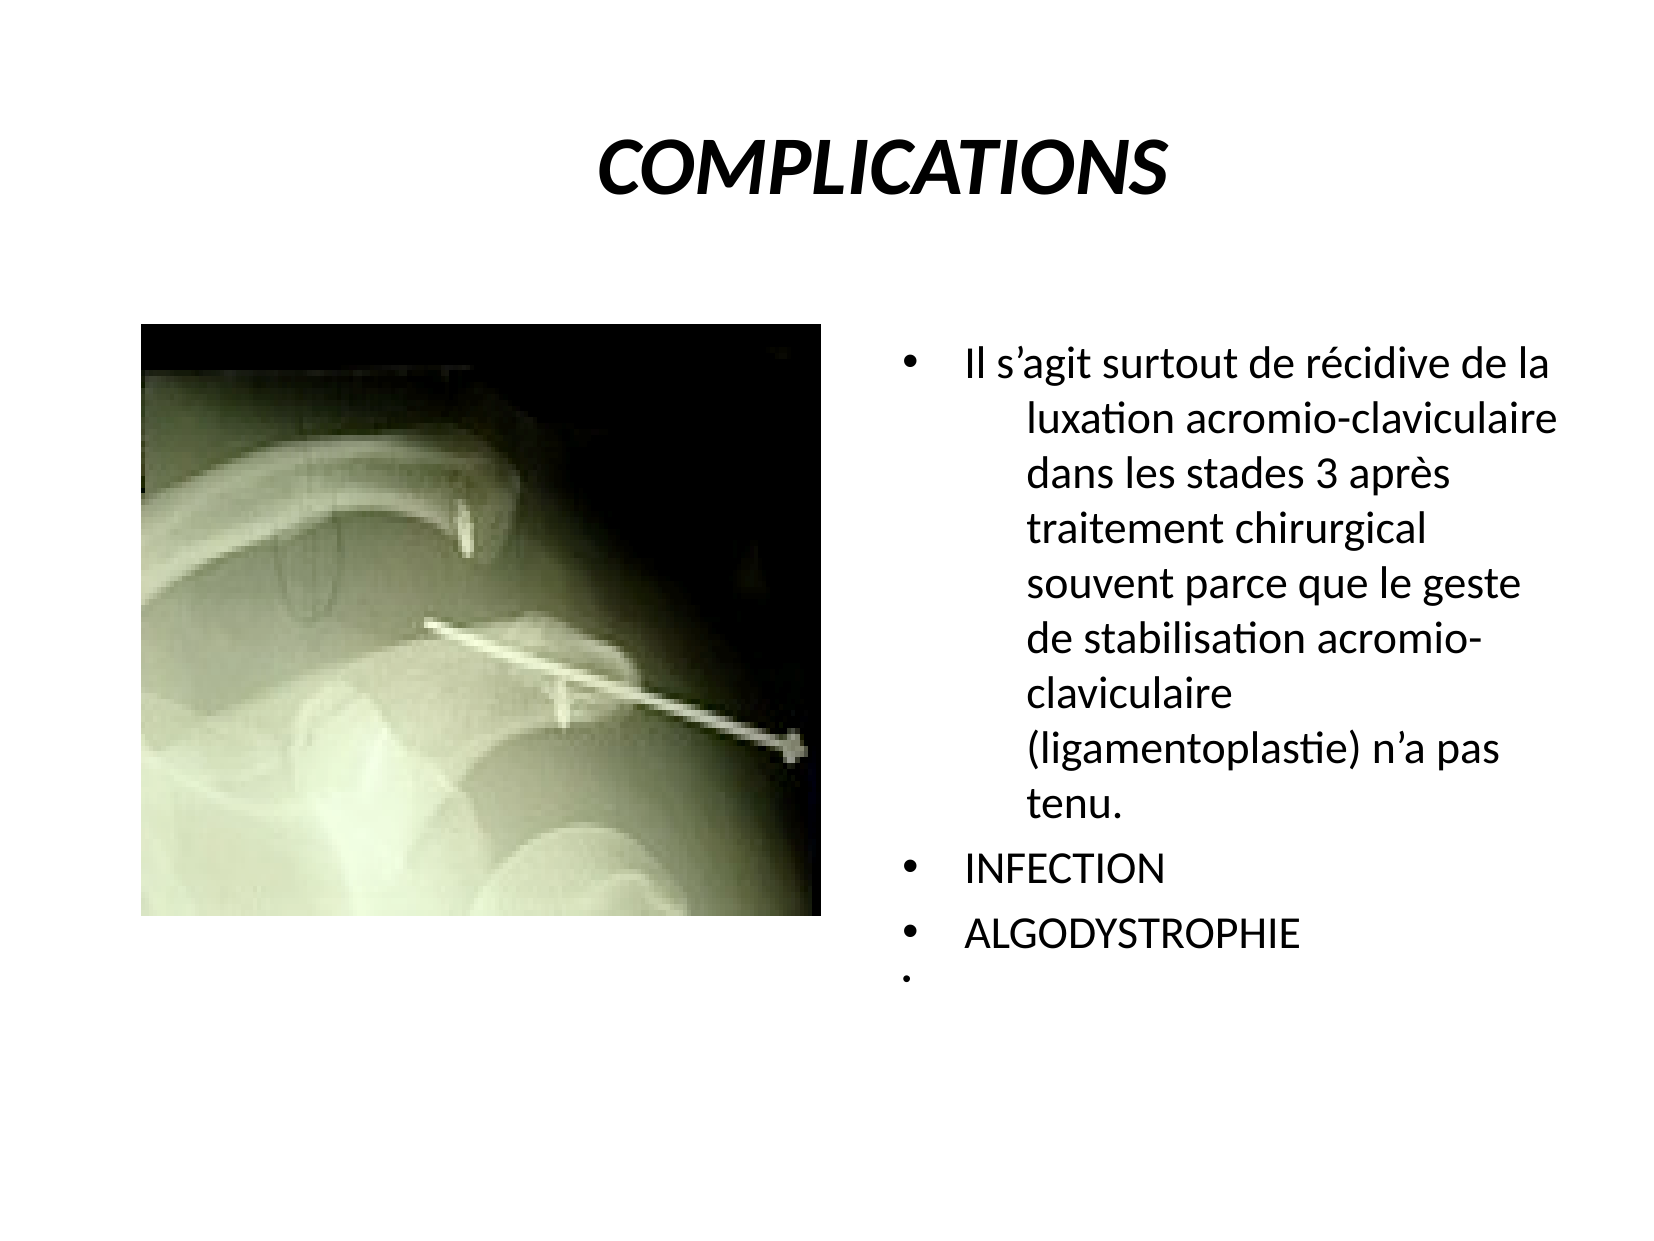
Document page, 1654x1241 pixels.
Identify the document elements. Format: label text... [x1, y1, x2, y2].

title COMPLICATIONS [177, 64, 1590, 258]
picture [141, 324, 821, 916]
list Il s’agit surtout de récidive de la luxation acromio-claviculaire dans les stades 3 après traitement chirurgical souvent parce que le geste de stabilisation acromio-claviculaire (ligamentoplastie) n’a pas tenu. INFECTION ALGODYSTROPHIE [885, 324, 1589, 1120]
